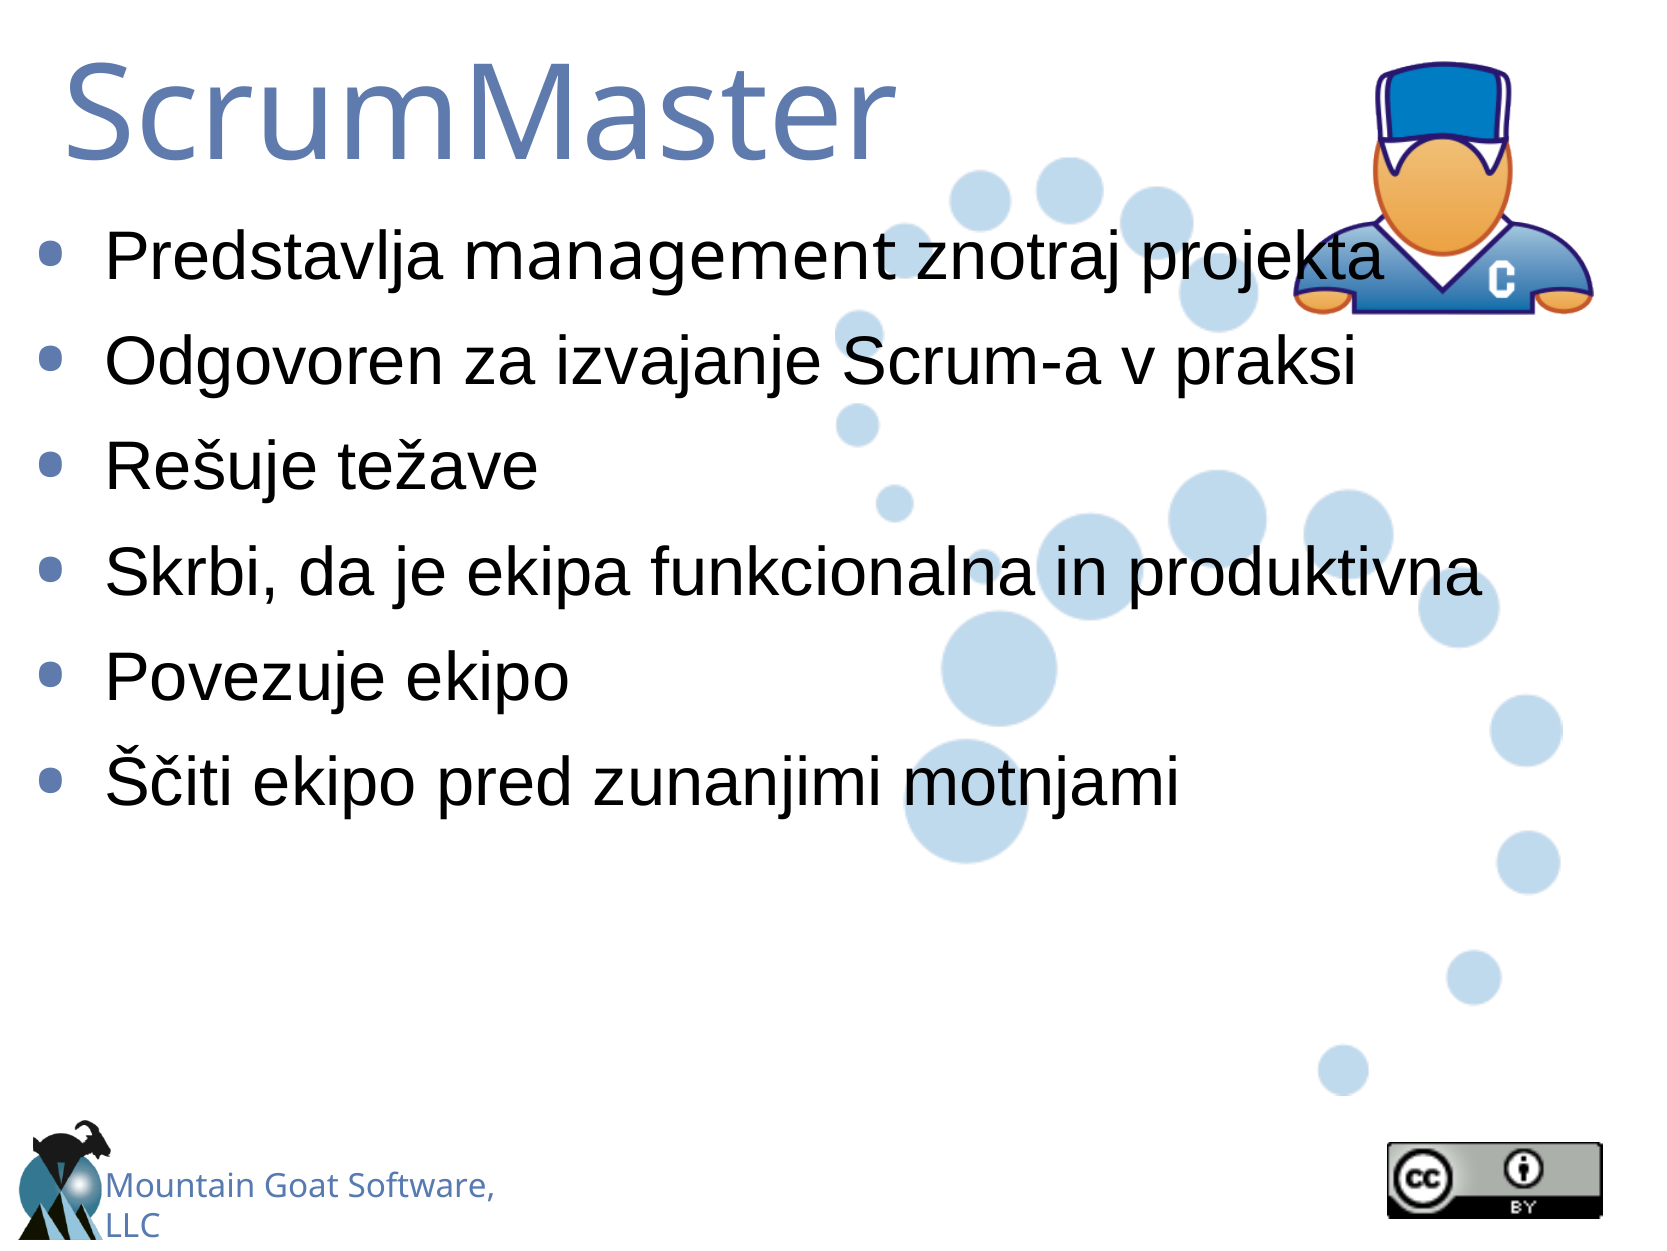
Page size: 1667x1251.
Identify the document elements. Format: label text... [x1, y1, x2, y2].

picture [835, 194, 1594, 1096]
title ScrumMaster [56, 18, 1609, 194]
picture [18, 1120, 111, 1240]
list Predstavlja management znotraj projekta Odgovoren za izvajanje Scrum-a v praksi Rešuje težave Skrbi, da je ekipa funkcionalna in produktivna Povezuje ekipo Ščiti ekipo pred zunanjimi motnjami [0, 204, 1536, 1038]
picture [1387, 1142, 1603, 1219]
